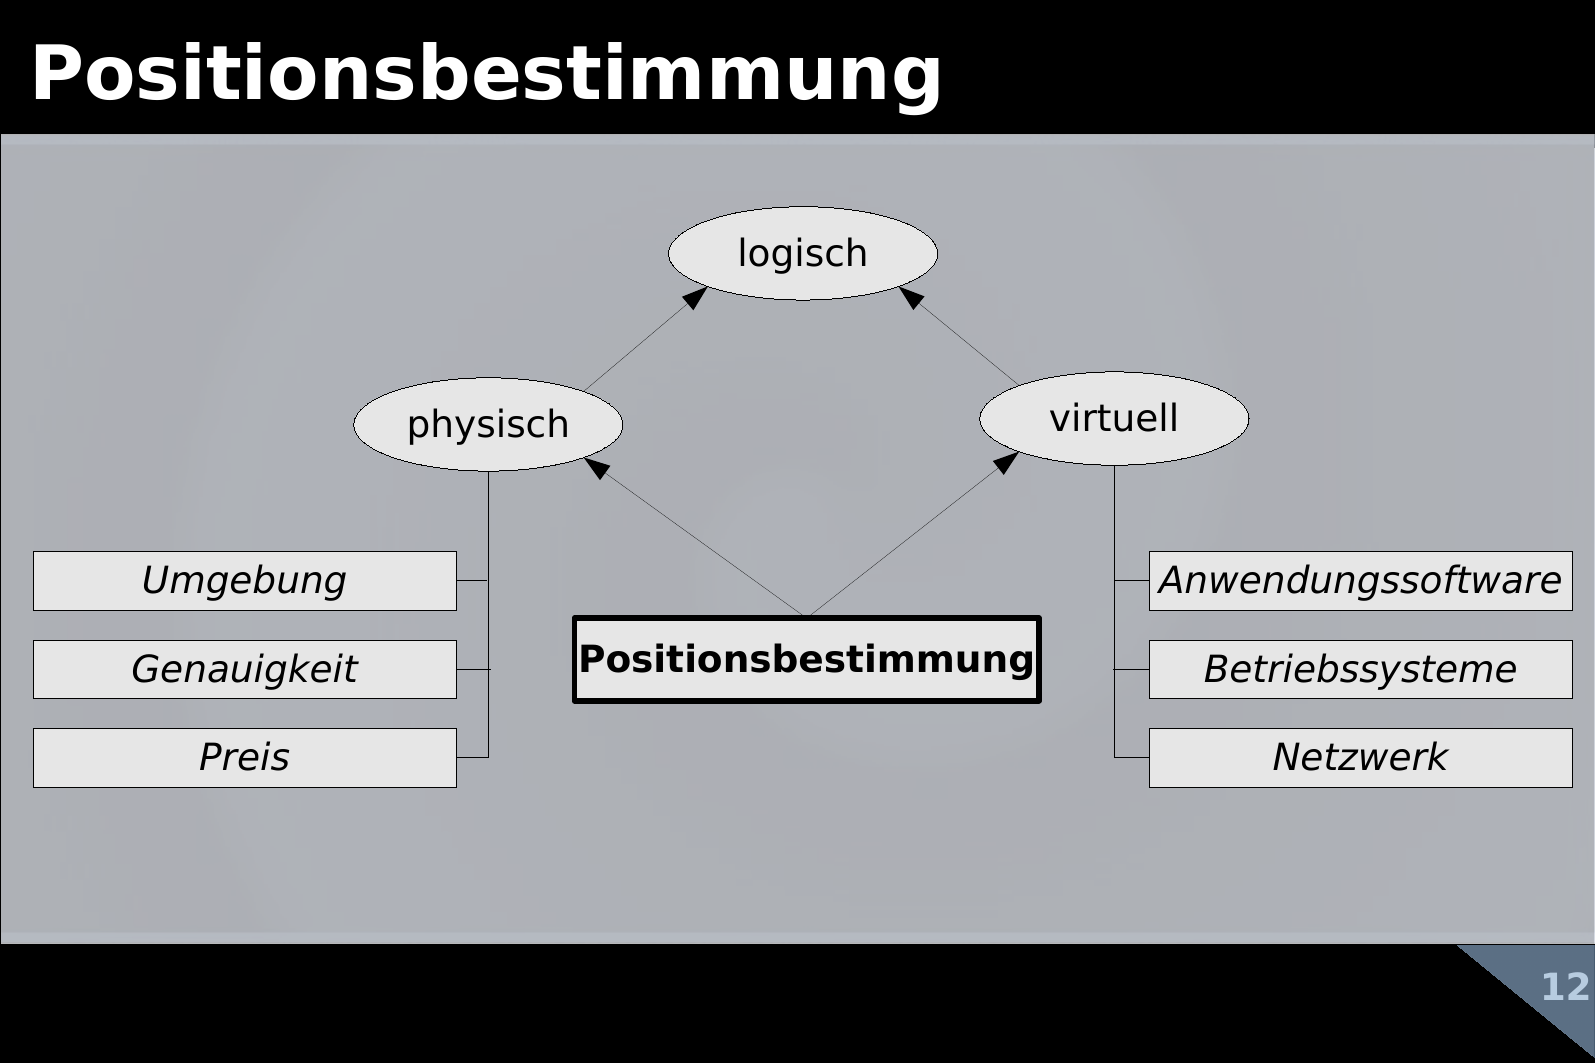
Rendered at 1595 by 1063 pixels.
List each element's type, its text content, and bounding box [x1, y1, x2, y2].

text_box Netzwerk [1149, 728, 1573, 788]
text_box physisch [353, 377, 623, 472]
text_box Umgebung [33, 551, 457, 611]
text_box logisch [668, 206, 938, 301]
text_box Anwendungssoftware [1149, 551, 1573, 611]
text_box Preis [33, 728, 457, 788]
text_box Genauigkeit [33, 640, 457, 699]
title Positionsbestimmung [29, 29, 1465, 119]
text_box Positionsbestimmung [574, 618, 1039, 701]
text_box Betriebssysteme [1149, 640, 1573, 699]
text_box virtuell [979, 371, 1250, 466]
